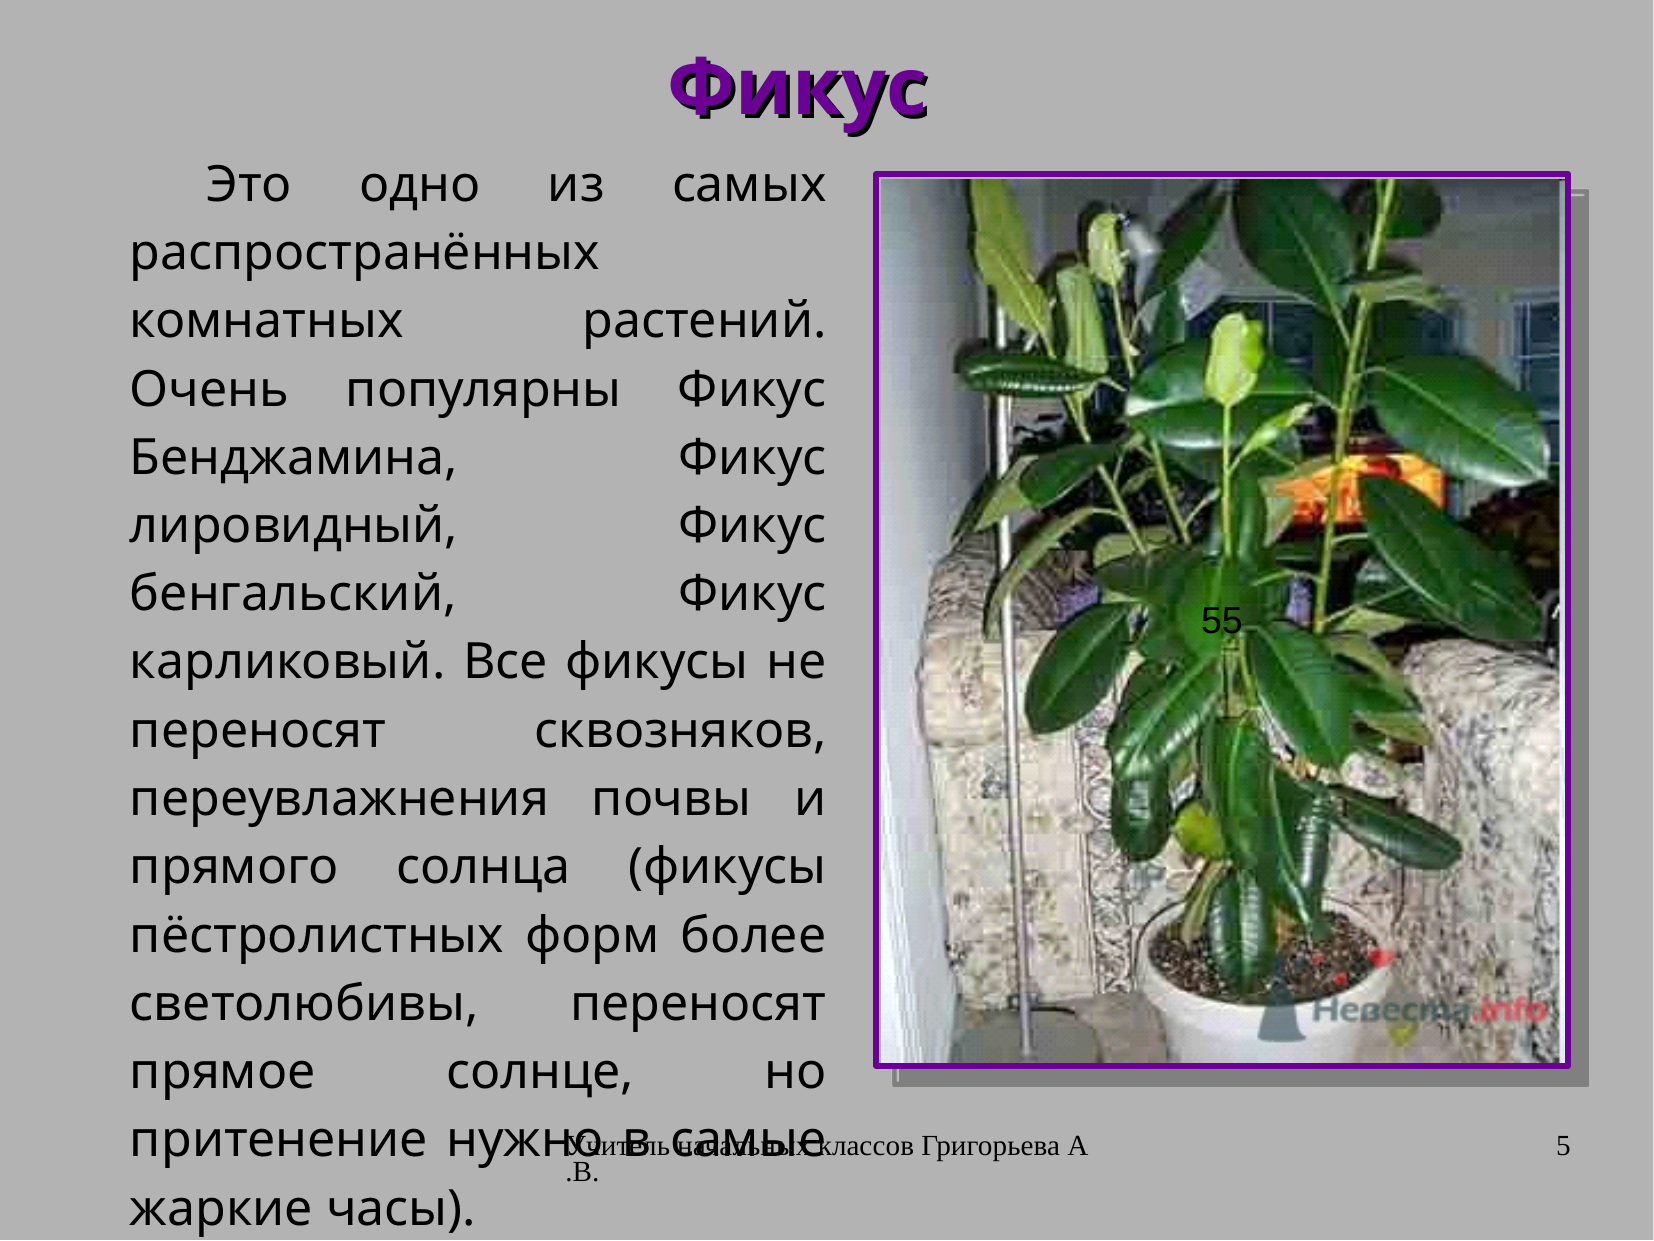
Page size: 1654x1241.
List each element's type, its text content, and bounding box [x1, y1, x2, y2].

picture [879, 177, 1565, 1063]
text_box Фикус [501, 29, 1093, 148]
list Это одно из самых распространённых комнатных растений. Очень популярны Фикус Бенджамина, Фикус лировидный, Фикус бенгальский, Фикус карликовый. Все фикусы не переносят сквозняков, переувлажнения почвы и прямого солнца (фикусы пёстролистных форм более светолюбивы, переносят прямое солнце, но притенение нужно в самые жаркие часы). [59, 147, 827, 1113]
